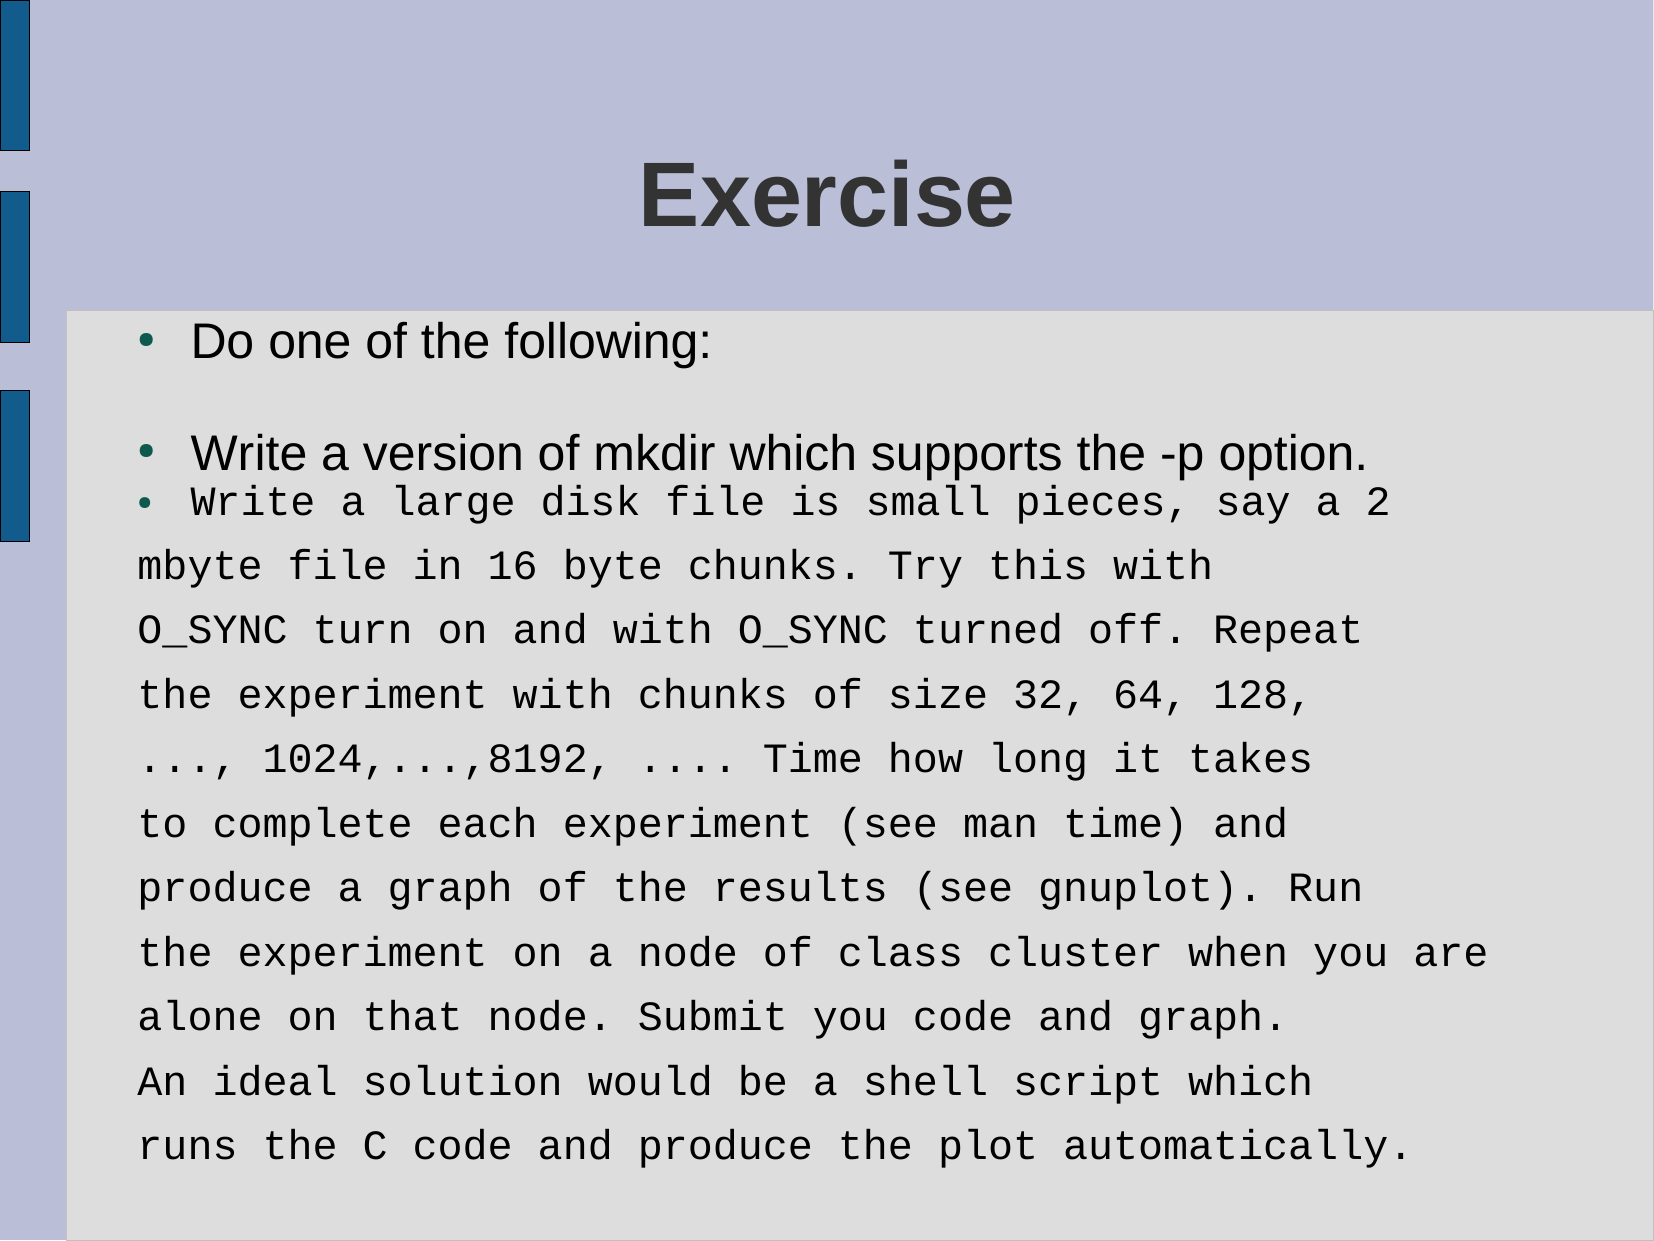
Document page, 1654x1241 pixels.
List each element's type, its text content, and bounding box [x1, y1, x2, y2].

list Do one of the following: Write a version of mkdir which supports the -p option. Write a large disk file is small pieces, say a 2 mbyte file in 16 byte chunks. Try this with O_SYNC turn on and with O_SYNC turned off. Repeat the experiment with chunks of size 32, 64, 128, ..., 1024,...,8192, .... Time how long it takes to complete each experiment (see man time) and produce a graph of the results (see gnuplot). Run the experiment on a node of class cluster when you are alone on that node. Submit you code and graph. An ideal solution would be a shell script which runs the C code and produce the plot automatically. [119, 313, 1532, 1241]
title Exercise [121, 91, 1534, 299]
